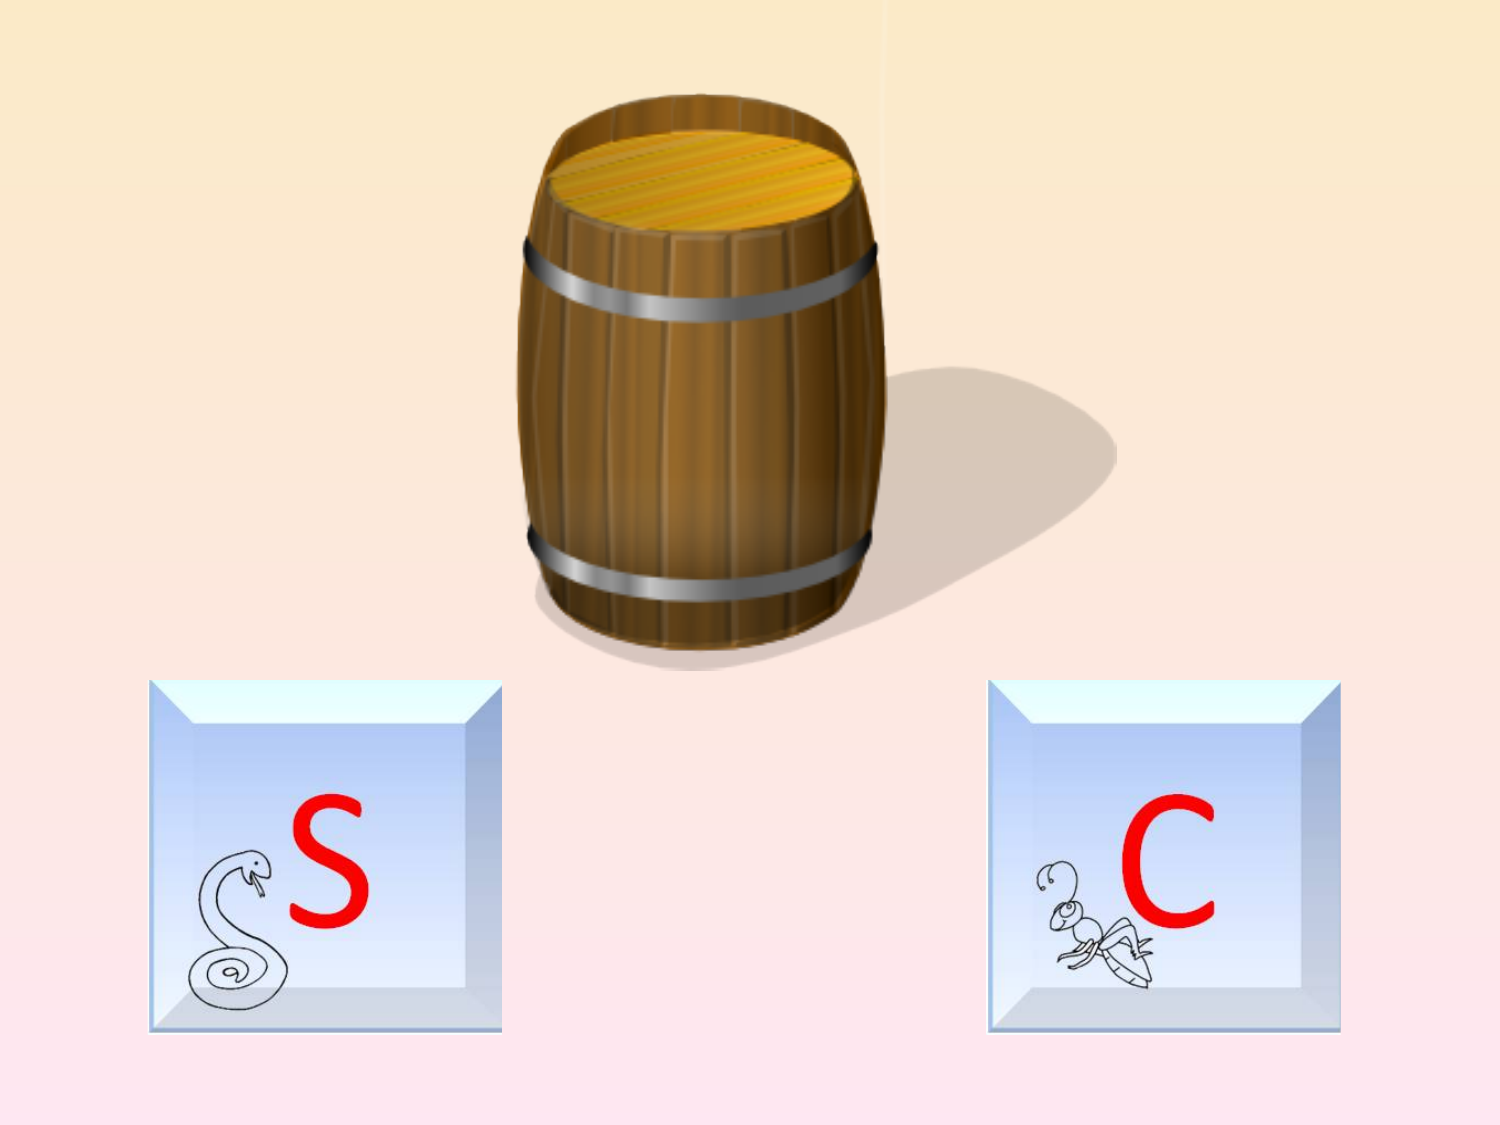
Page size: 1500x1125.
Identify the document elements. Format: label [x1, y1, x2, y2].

picture [986, 680, 1341, 1035]
picture [147, 680, 502, 1035]
picture [513, 0, 1117, 671]
